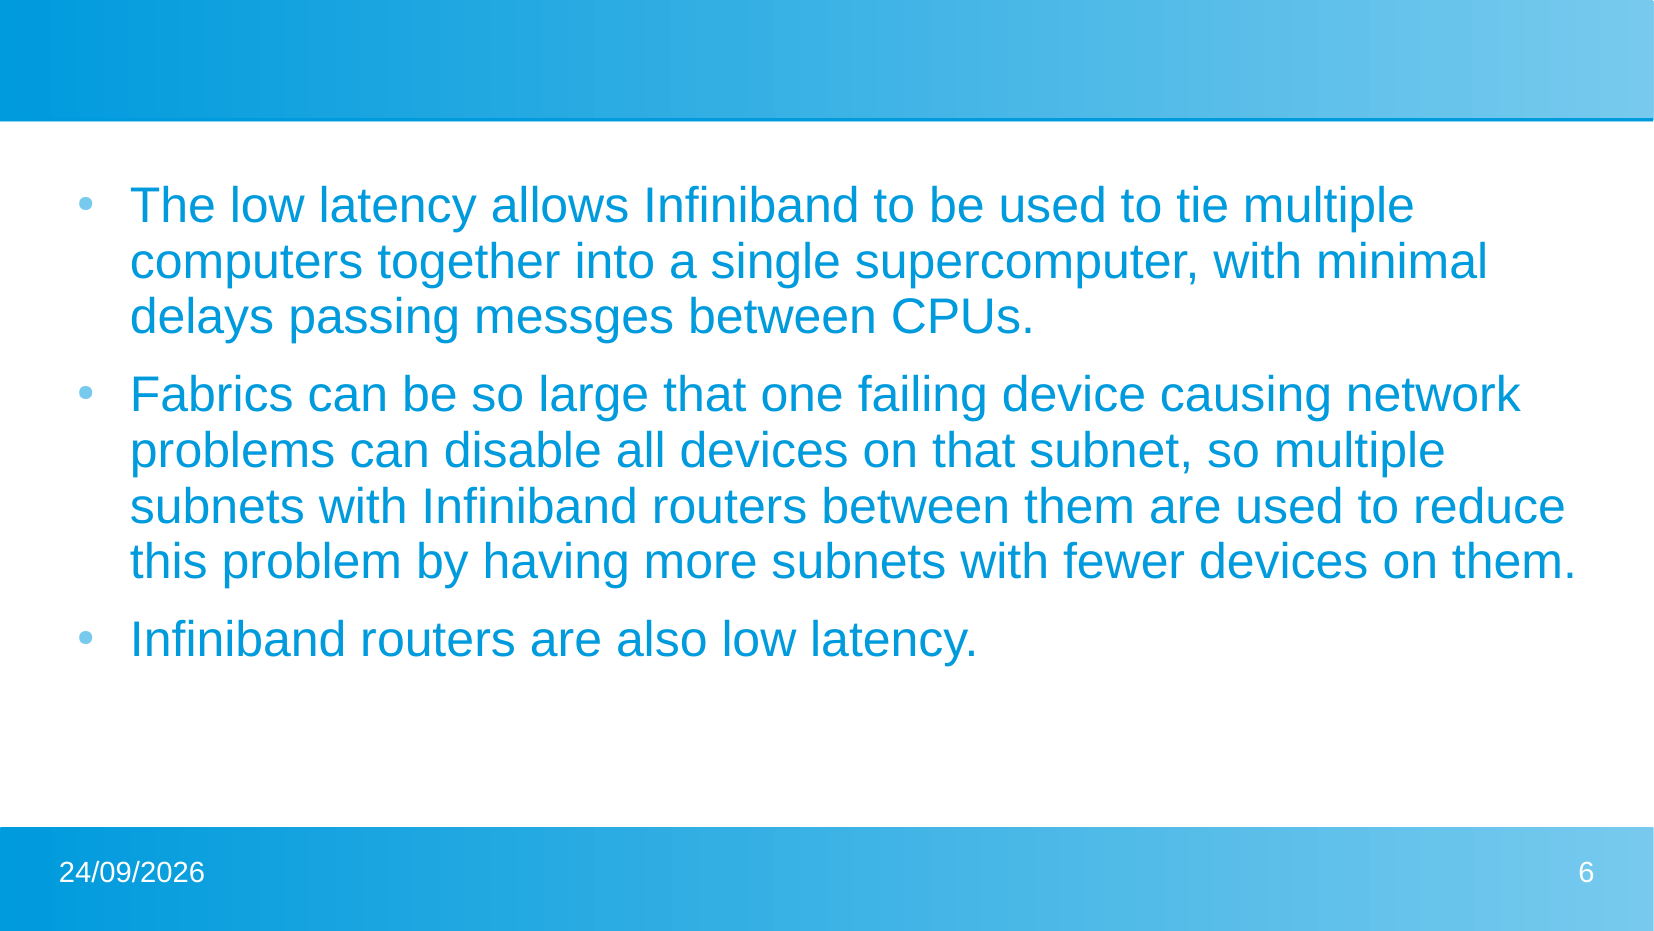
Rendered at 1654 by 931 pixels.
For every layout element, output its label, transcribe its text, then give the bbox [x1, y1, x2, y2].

list The low latency allows Infiniband to be used to tie multiple computers together into a single supercomputer, with minimal delays passing messges between CPUs. Fabrics can be so large that one failing device causing network problems can disable all devices on that subnet, so multiple subnets with Infiniband routers between them are used to reduce this problem by having more subnets with fewer devices on them. Infiniband routers are also low latency. [59, 177, 1595, 768]
